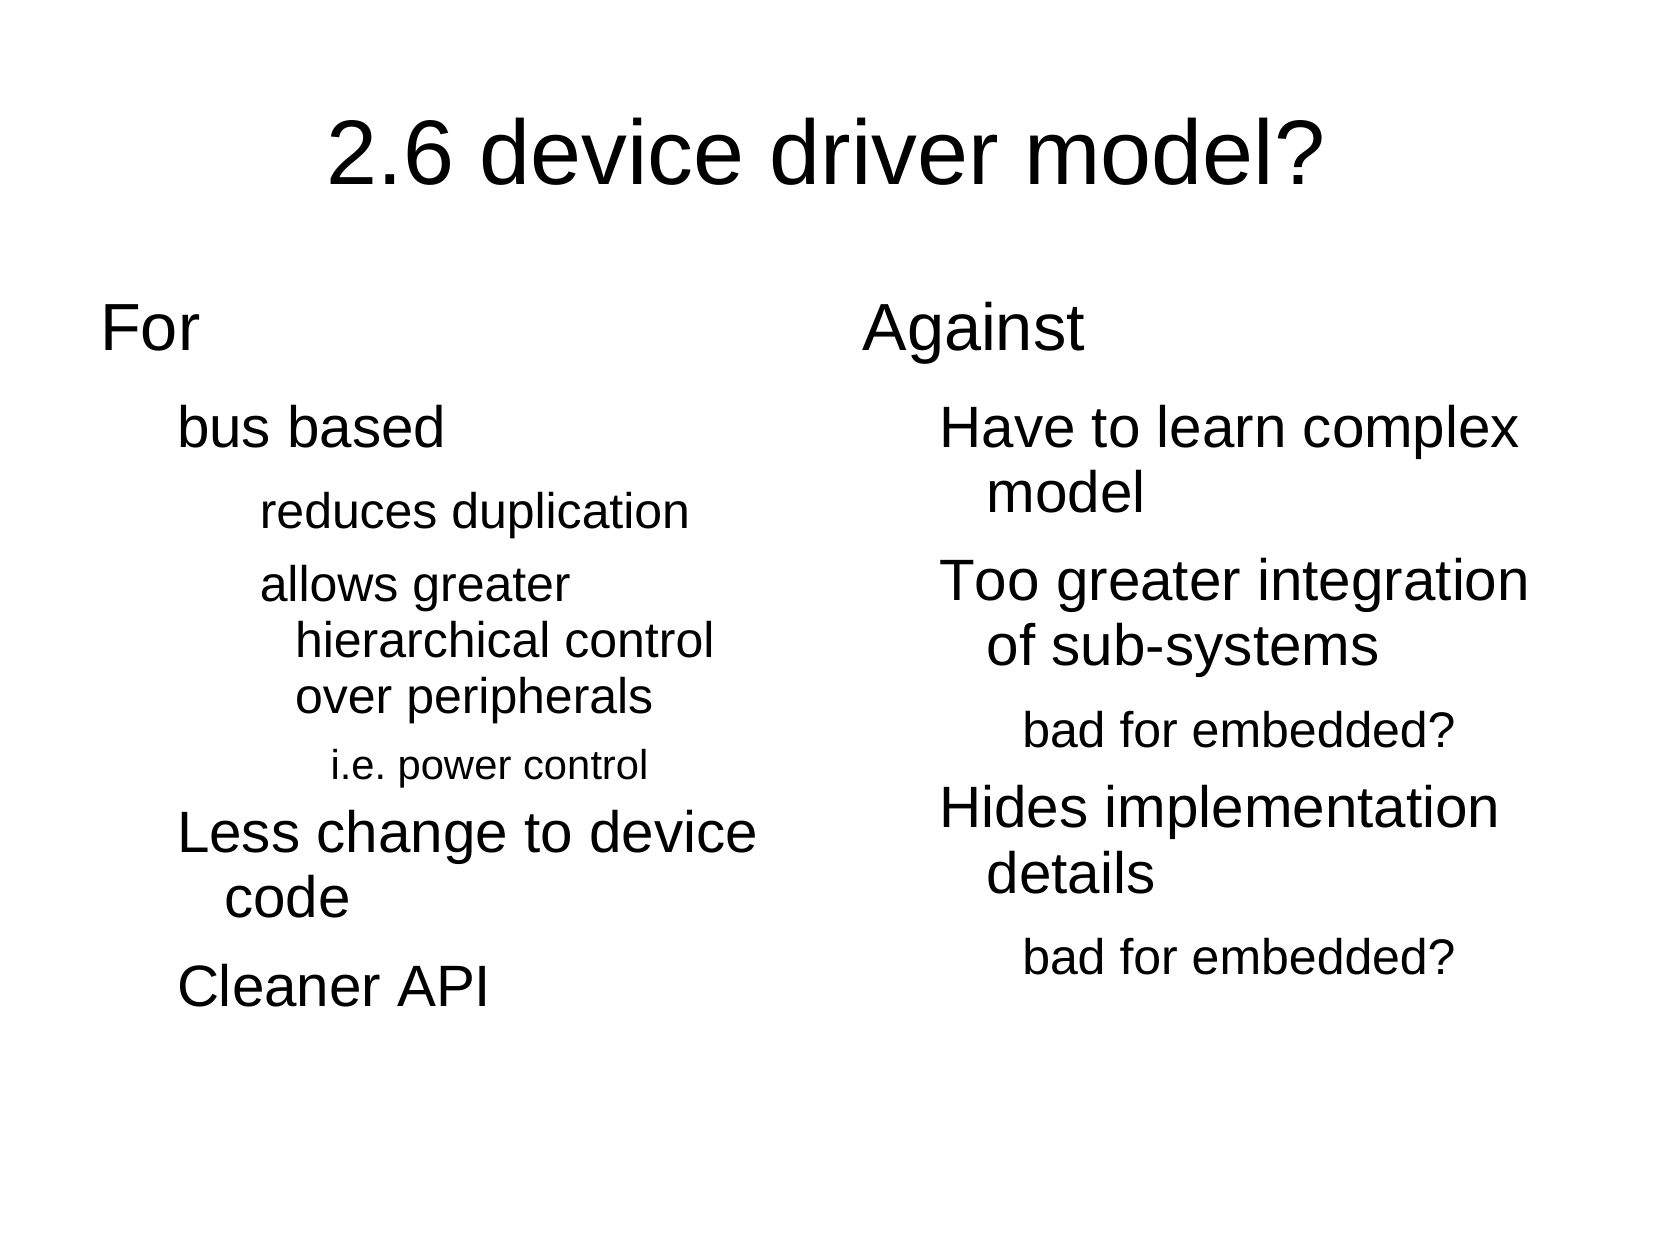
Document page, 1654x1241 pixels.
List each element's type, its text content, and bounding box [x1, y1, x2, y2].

list For bus based reduces duplication allows greater hierarchical control over peripherals i.e. power control Less change to device code Cleaner API [82, 290, 809, 1094]
list Against Have to learn complex model Too greater integration of sub-systems bad for embedded? Hides implementation details bad for embedded? [845, 290, 1572, 1124]
title 2.6 device driver model? [82, 49, 1571, 257]
